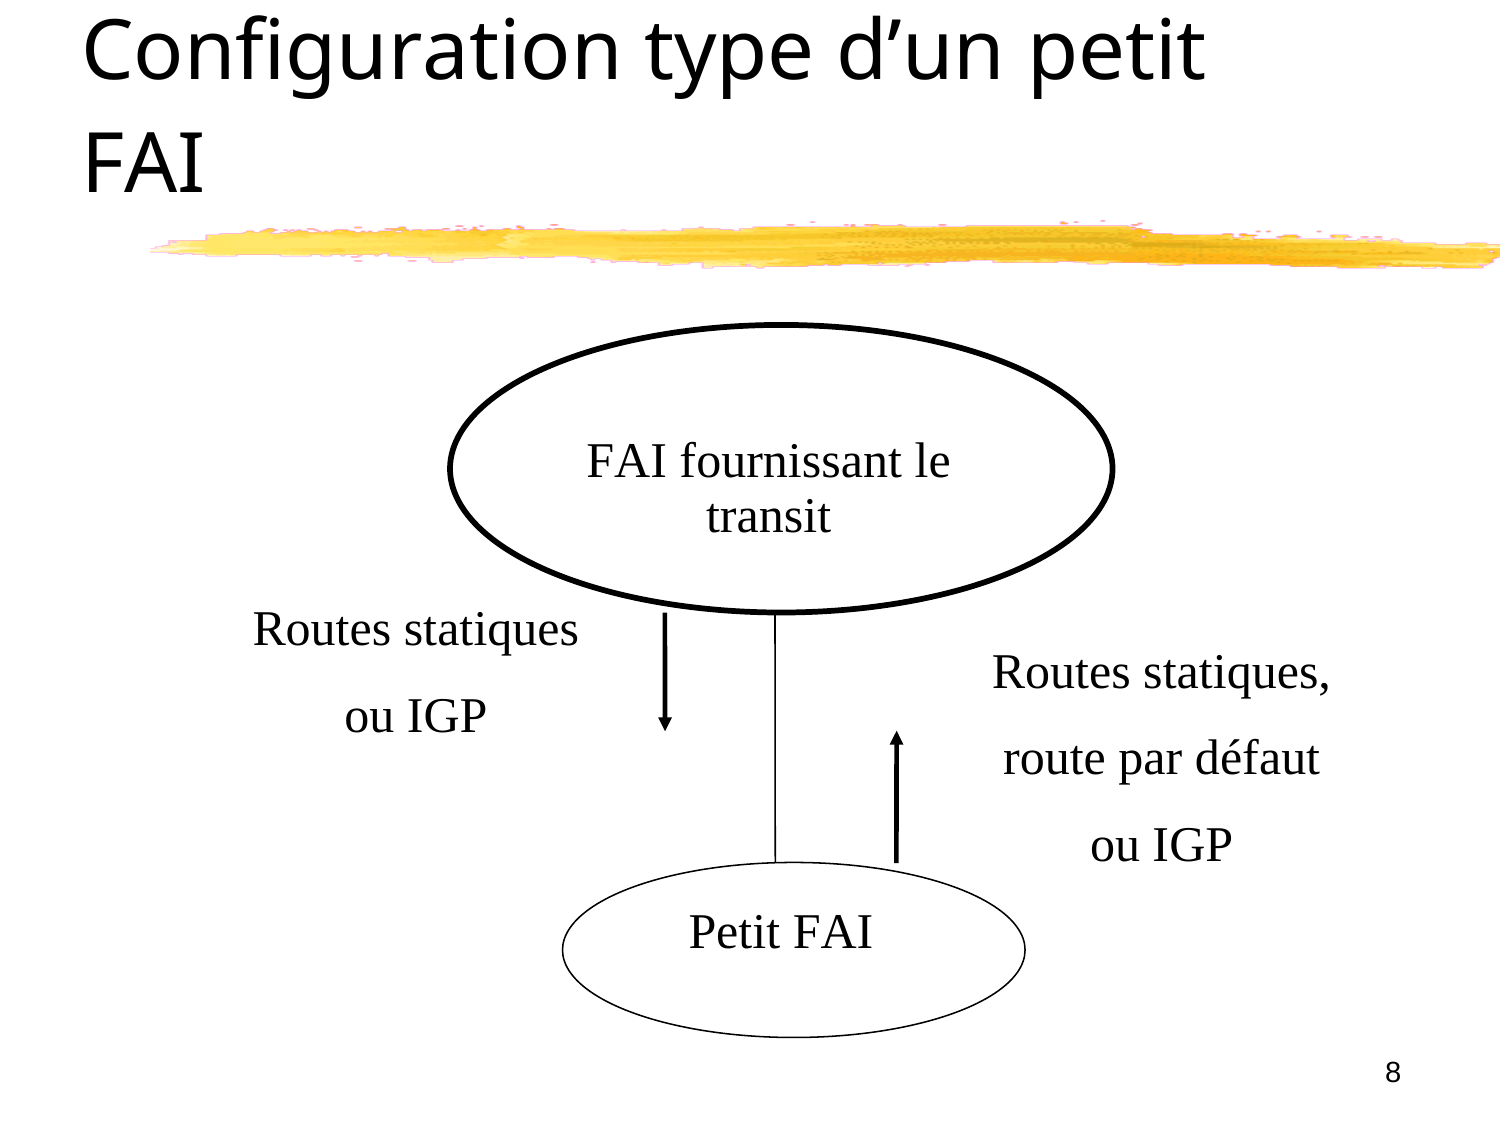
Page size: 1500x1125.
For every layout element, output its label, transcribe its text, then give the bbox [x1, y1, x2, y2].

text_box Routes statiques, route par défaut ou IGP [934, 636, 1389, 881]
text_box Petit FAI [673, 895, 889, 967]
picture [150, 215, 1500, 279]
title Configuration type d’un petit FAI [66, 0, 1342, 225]
text_box Routes statiques ou IGP [237, 593, 595, 751]
text_box FAI fournissant le transit [537, 424, 1000, 551]
